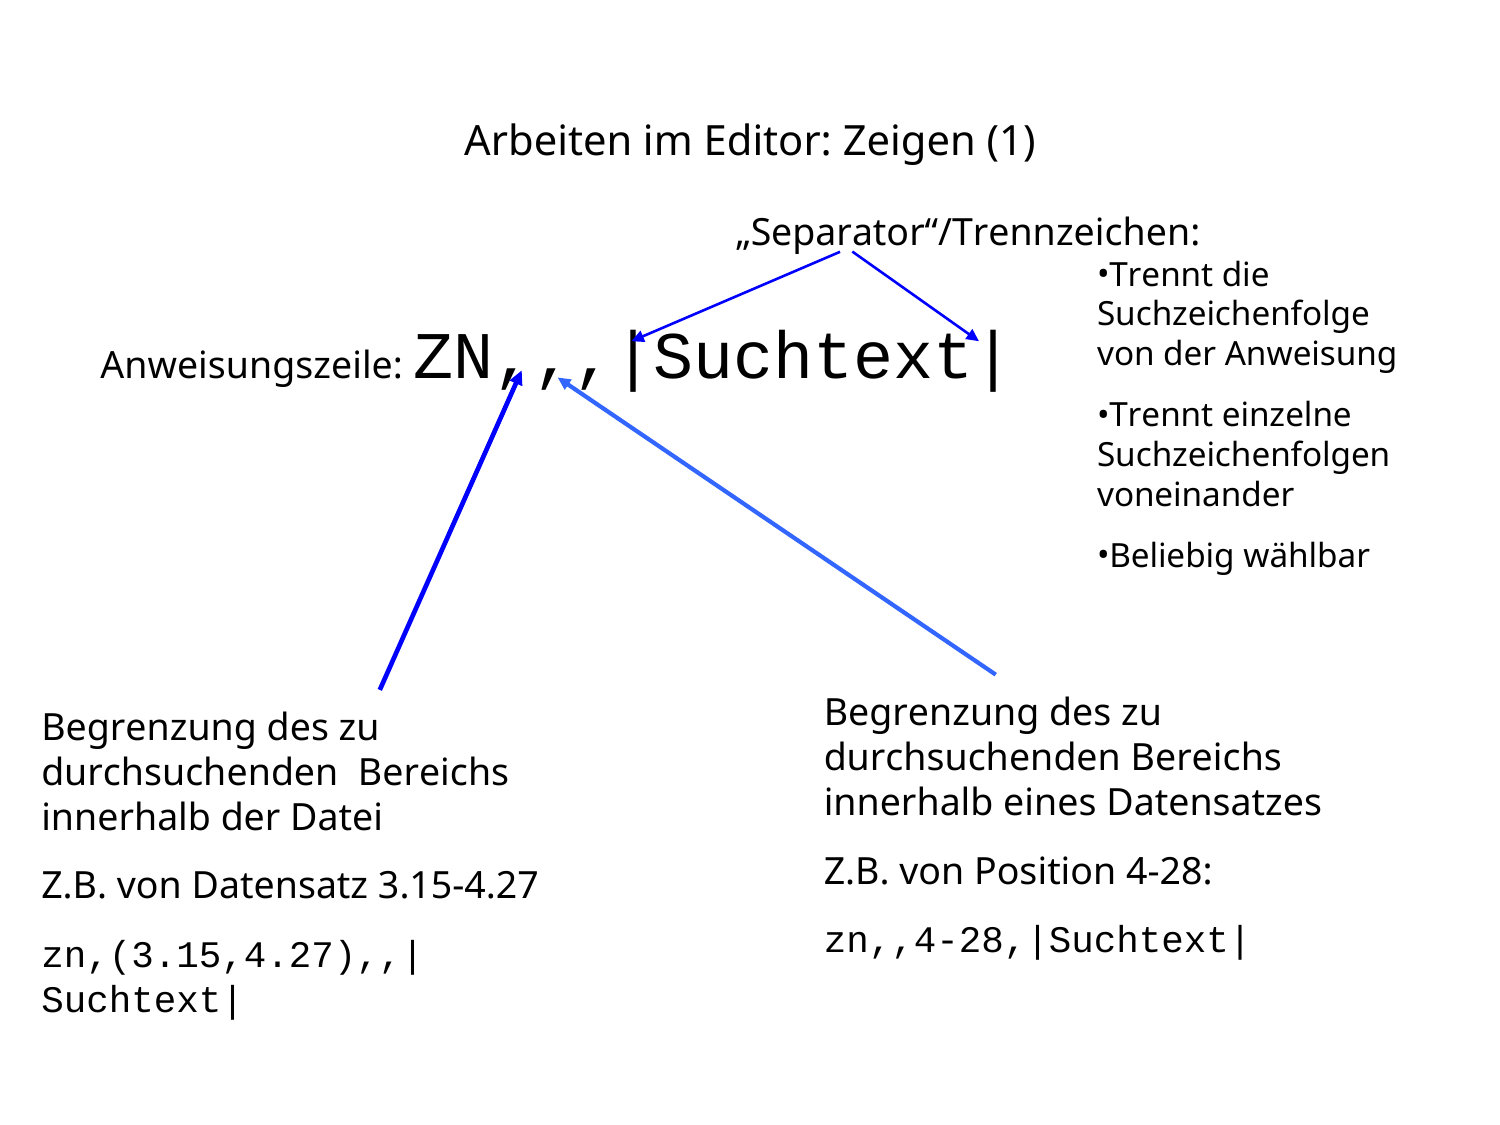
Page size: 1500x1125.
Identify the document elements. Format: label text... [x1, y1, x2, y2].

text_box Arbeiten im Editor: Zeigen (1) [75, 45, 1426, 233]
text_box Begrenzung des zu durchsuchenden Bereichs innerhalb eines Datensatzes Z.B. von Position 4-28: zn,,4-28,|Suchtext| [809, 680, 1408, 968]
text_box Begrenzung des zu durchsuchenden Bereichs innerhalb der Datei Z.B. von Datensatz 3.15-4.27 zn,(3.15,4.27),,|Suchtext| [26, 695, 640, 1028]
text_box Anweisungszeile: ZN,,,|Suchtext| [85, 304, 1082, 400]
text_box „Separator“/Trennzeichen: [720, 200, 1393, 262]
text_box Trennt die Suchzeichenfolge von der Anweisung Trennt einzelne Suchzeichenfolgen voneinander Beliebig wählbar [1082, 245, 1445, 582]
